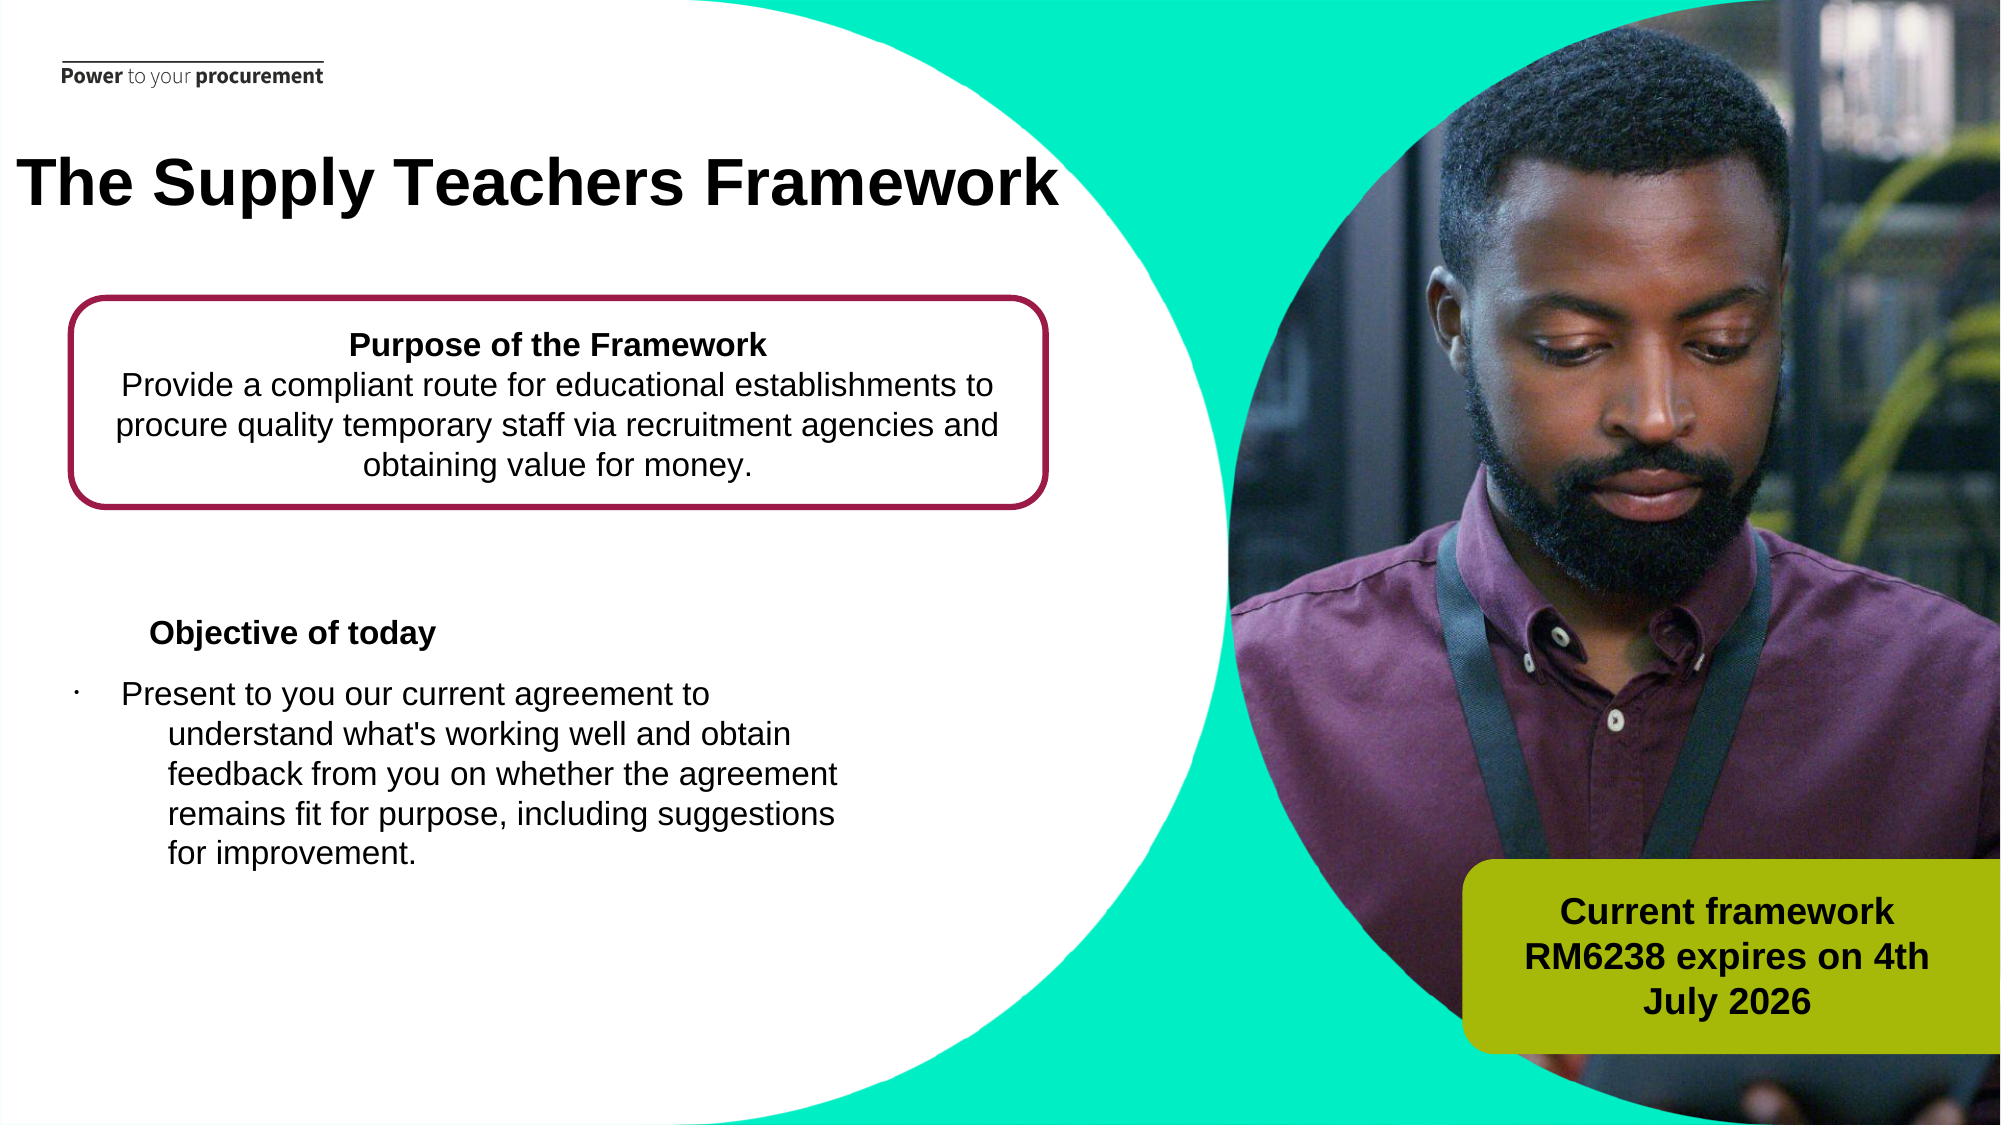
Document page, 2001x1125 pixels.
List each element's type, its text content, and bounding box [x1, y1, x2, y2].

text_box Objective of today Present to you our current agreement to understand what's working well and obtain feedback from you on whether the agreement remains fit for purpose, including suggestions for improvement. [59, 576, 888, 1125]
title The Supply Teachers Framework [15, 139, 1143, 278]
text_box Current framework RM6238 expires on 4th July 2026 [1522, 886, 1933, 1125]
text_box [1462, 859, 2000, 1055]
text_box Purpose of the Framework Provide a compliant route for educational establishments to procure quality temporary staff via recruitment agencies and obtaining value for money. [70, 297, 1046, 507]
